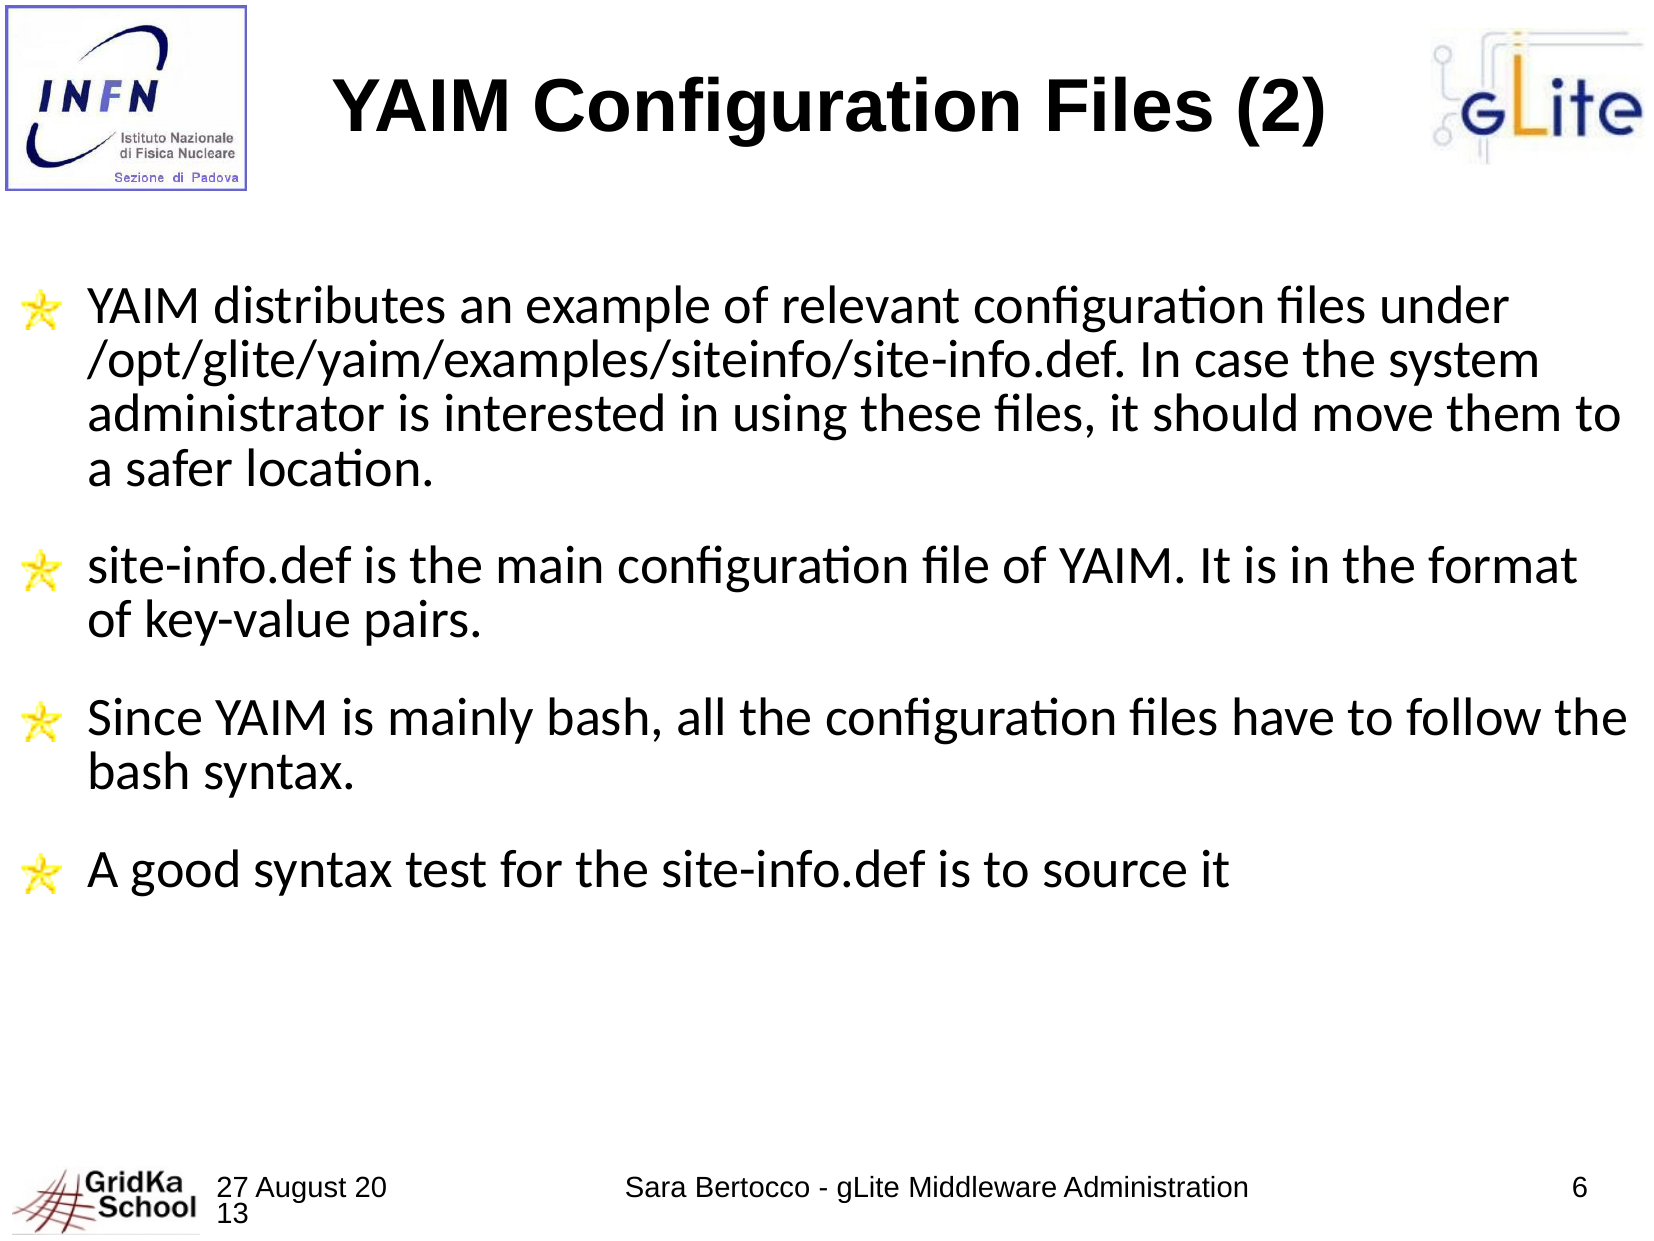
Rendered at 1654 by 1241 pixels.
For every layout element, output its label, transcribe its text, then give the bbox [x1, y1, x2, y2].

picture [12, 1166, 200, 1235]
text_box YAIM distributes an example of relevant configuration files under /opt/glite/yaim/examples/siteinfo/site-info.def. In case the system administrator is interested in using these files, it should move them to a safer location. site-info.def is the main configuration file of YAIM. It is in the format of key-value pairs. Since YAIM is mainly bash, all the configuration files have to follow the bash syntax. A good syntax test for the site-info.def is to source it [6, 275, 1653, 1050]
title YAIM Configuration Files (2) [247, 25, 1645, 186]
title YAIM Configuration Files (2) [0, 25, 5, 186]
picture [5, 5, 247, 191]
picture [1430, 28, 1645, 165]
